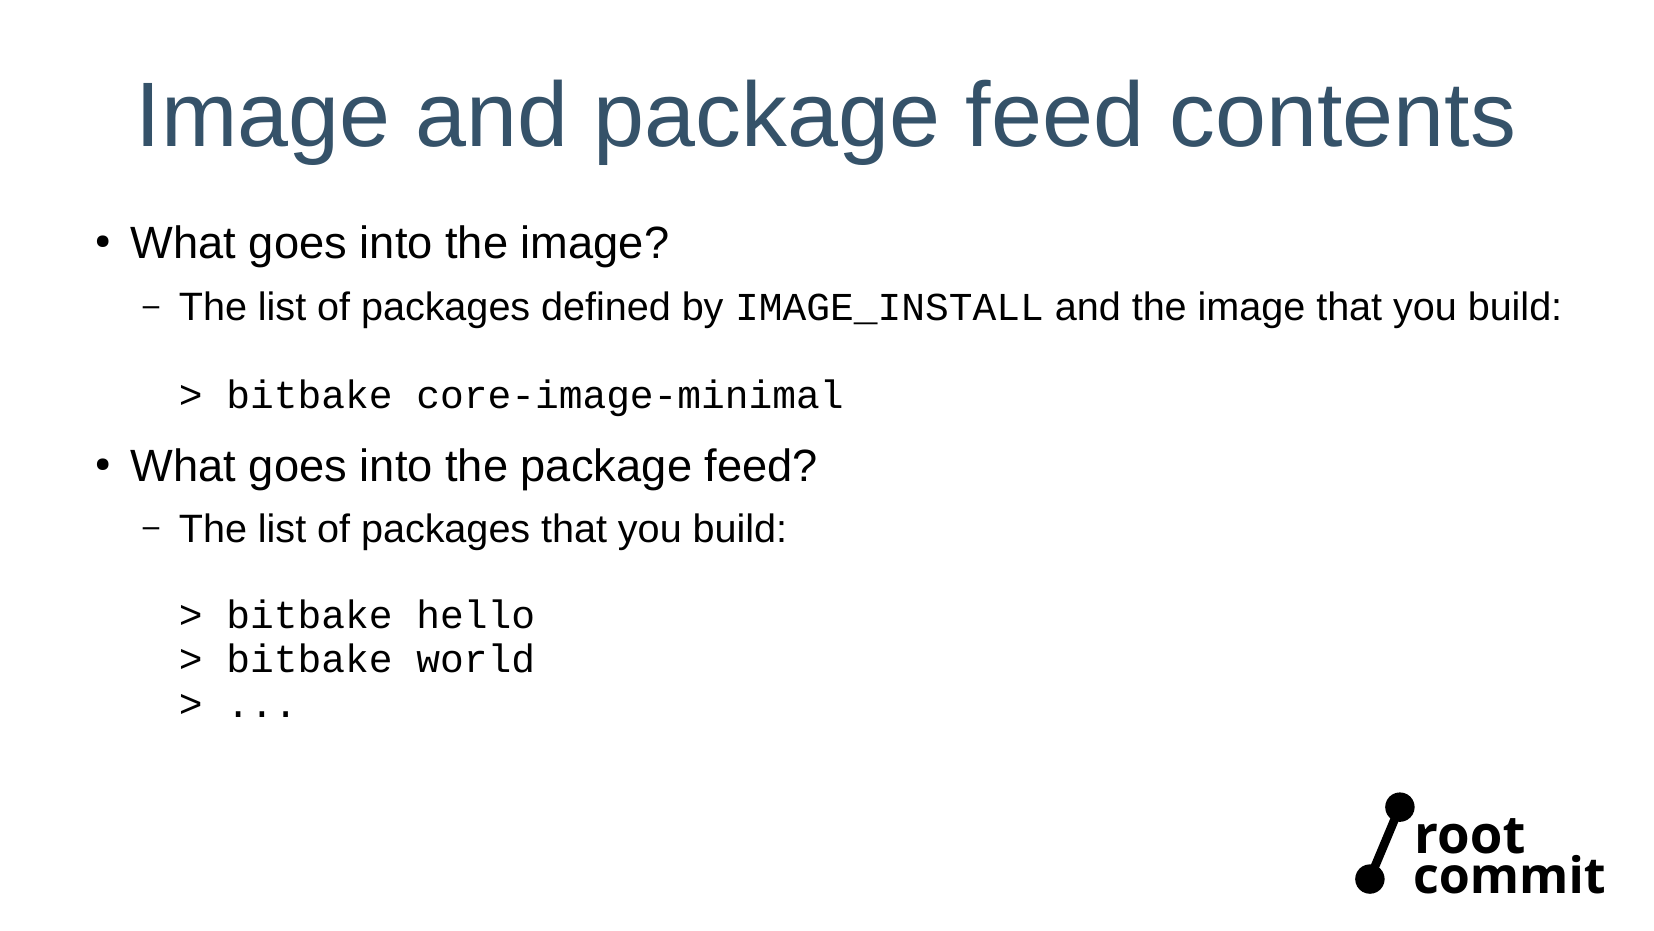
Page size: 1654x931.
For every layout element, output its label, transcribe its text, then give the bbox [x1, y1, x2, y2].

list What goes into the image? The list of packages defined by IMAGE_INSTALL and the image that you build: > bitbake core-image-minimal What goes into the package feed? The list of packages that you build: > bitbake hello > bitbake world > ... [82, 217, 1571, 758]
title Image and package feed contents [82, 37, 1571, 193]
